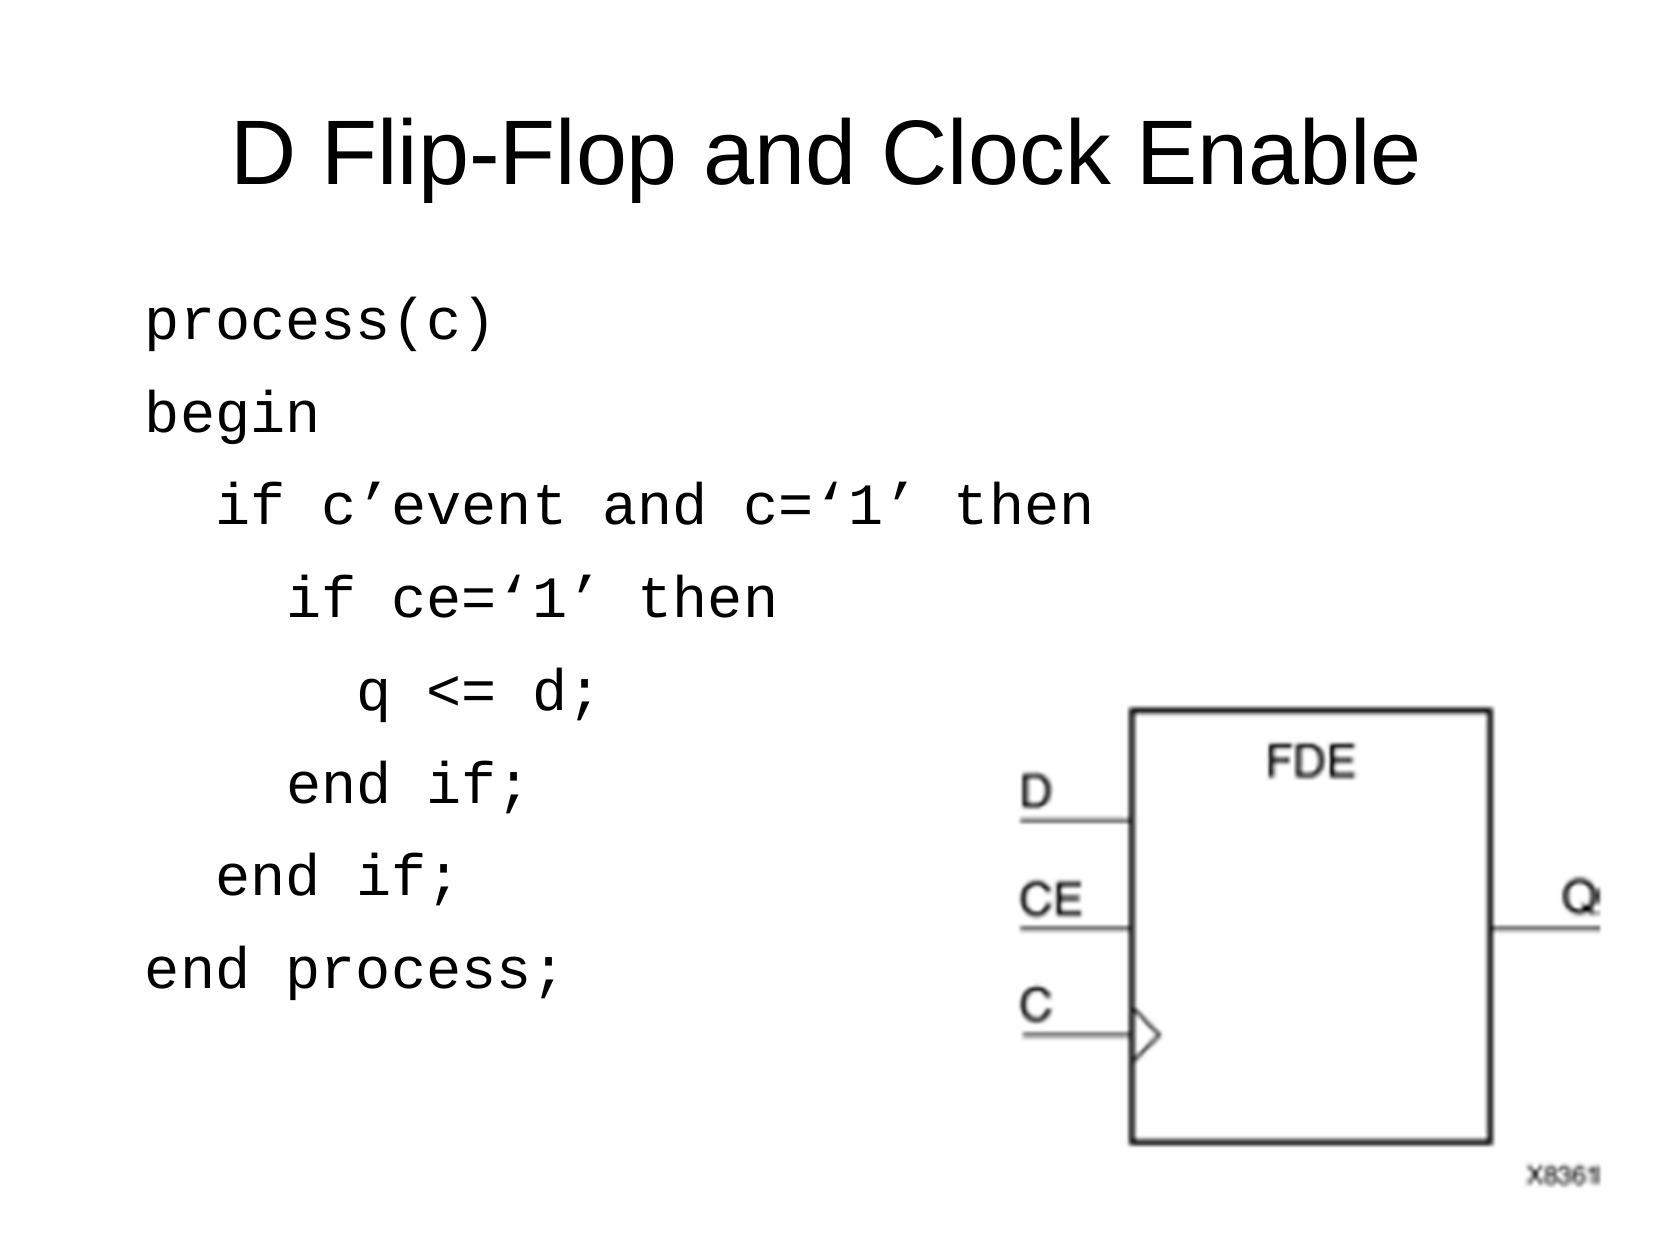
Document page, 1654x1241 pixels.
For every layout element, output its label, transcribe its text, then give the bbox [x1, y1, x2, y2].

list process(c) begin if c’event and c=‘1’ then if ce=‘1’ then q <= d; end if; end if; end process; [82, 290, 1571, 1010]
title D Flip-Flop and Clock Enable [82, 49, 1571, 257]
picture [999, 674, 1621, 1202]
